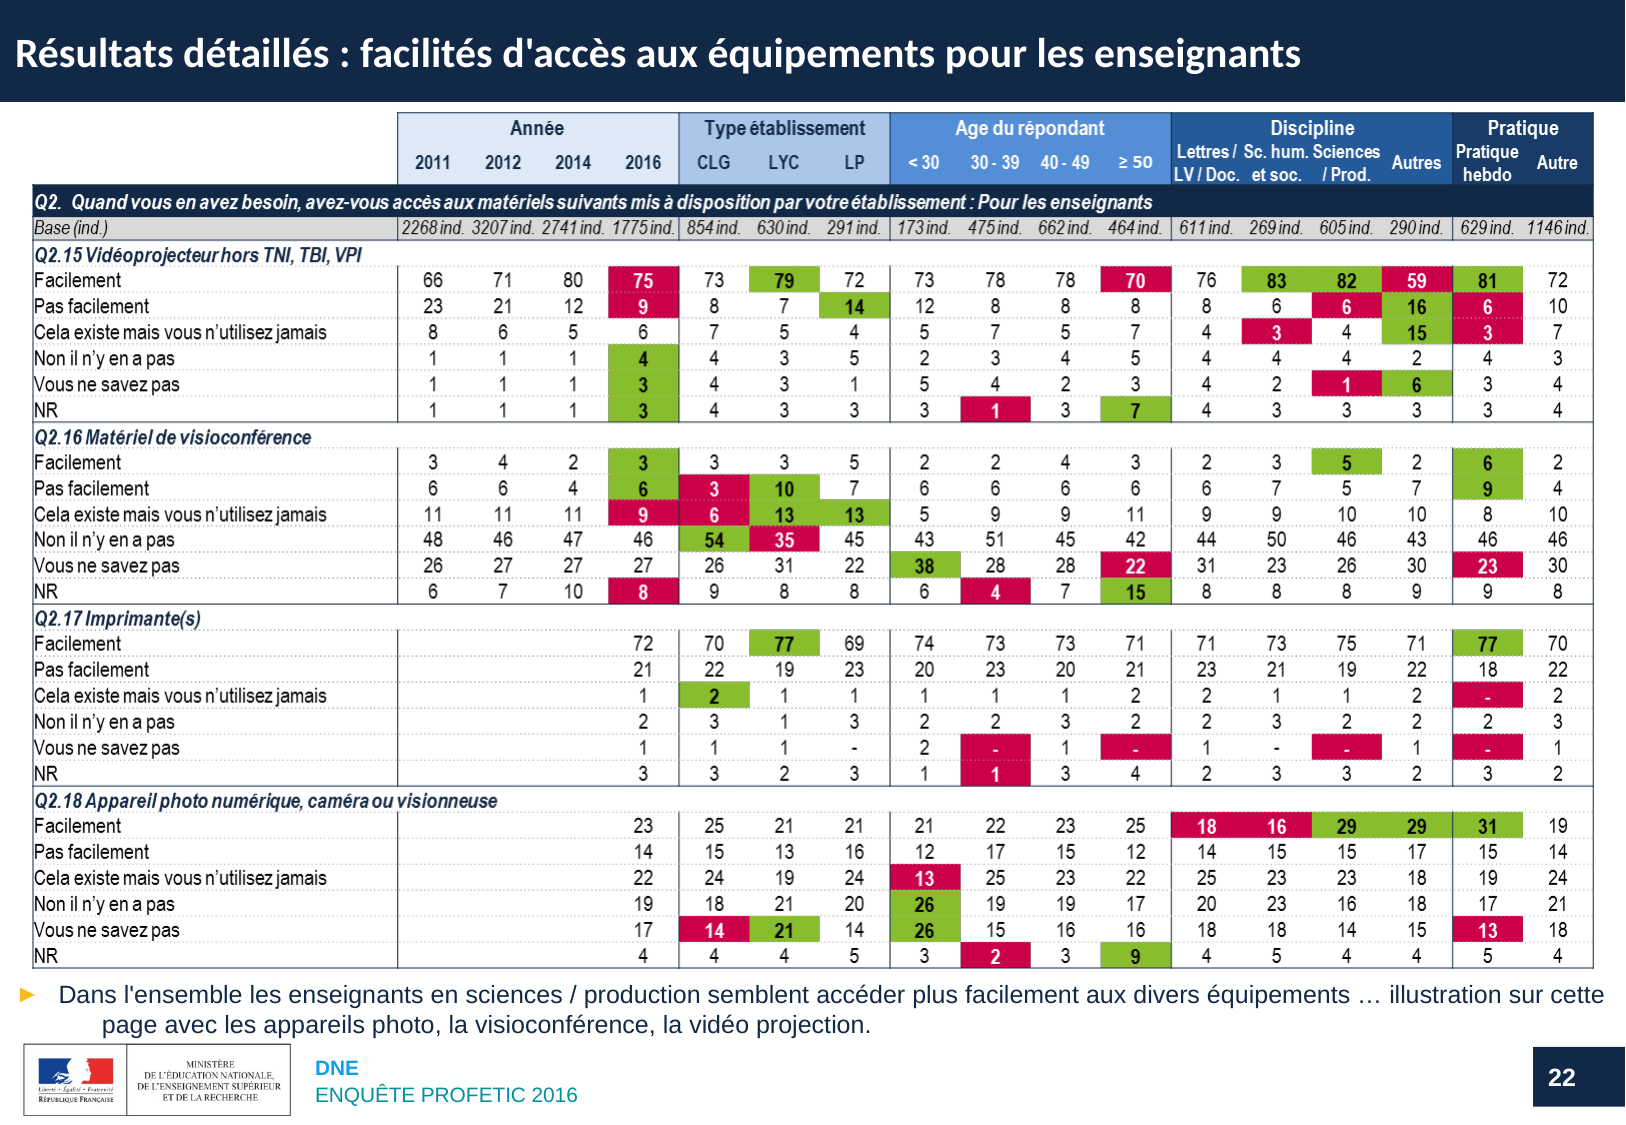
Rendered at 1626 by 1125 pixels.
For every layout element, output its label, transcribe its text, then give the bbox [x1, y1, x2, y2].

text_box Dans l'ensemble les enseignants en sciences / production semblent accéder plus facilement aux divers équipements … illustration sur cette page avec les appareils photo, la visioconférence, la vidéo projection. [0, 971, 1625, 1047]
title Résultats détaillés : facilités d'accès aux équipements pour les enseignants [0, 0, 1625, 102]
text_box 22 [1533, 1047, 1625, 1107]
picture [32, 108, 1594, 971]
